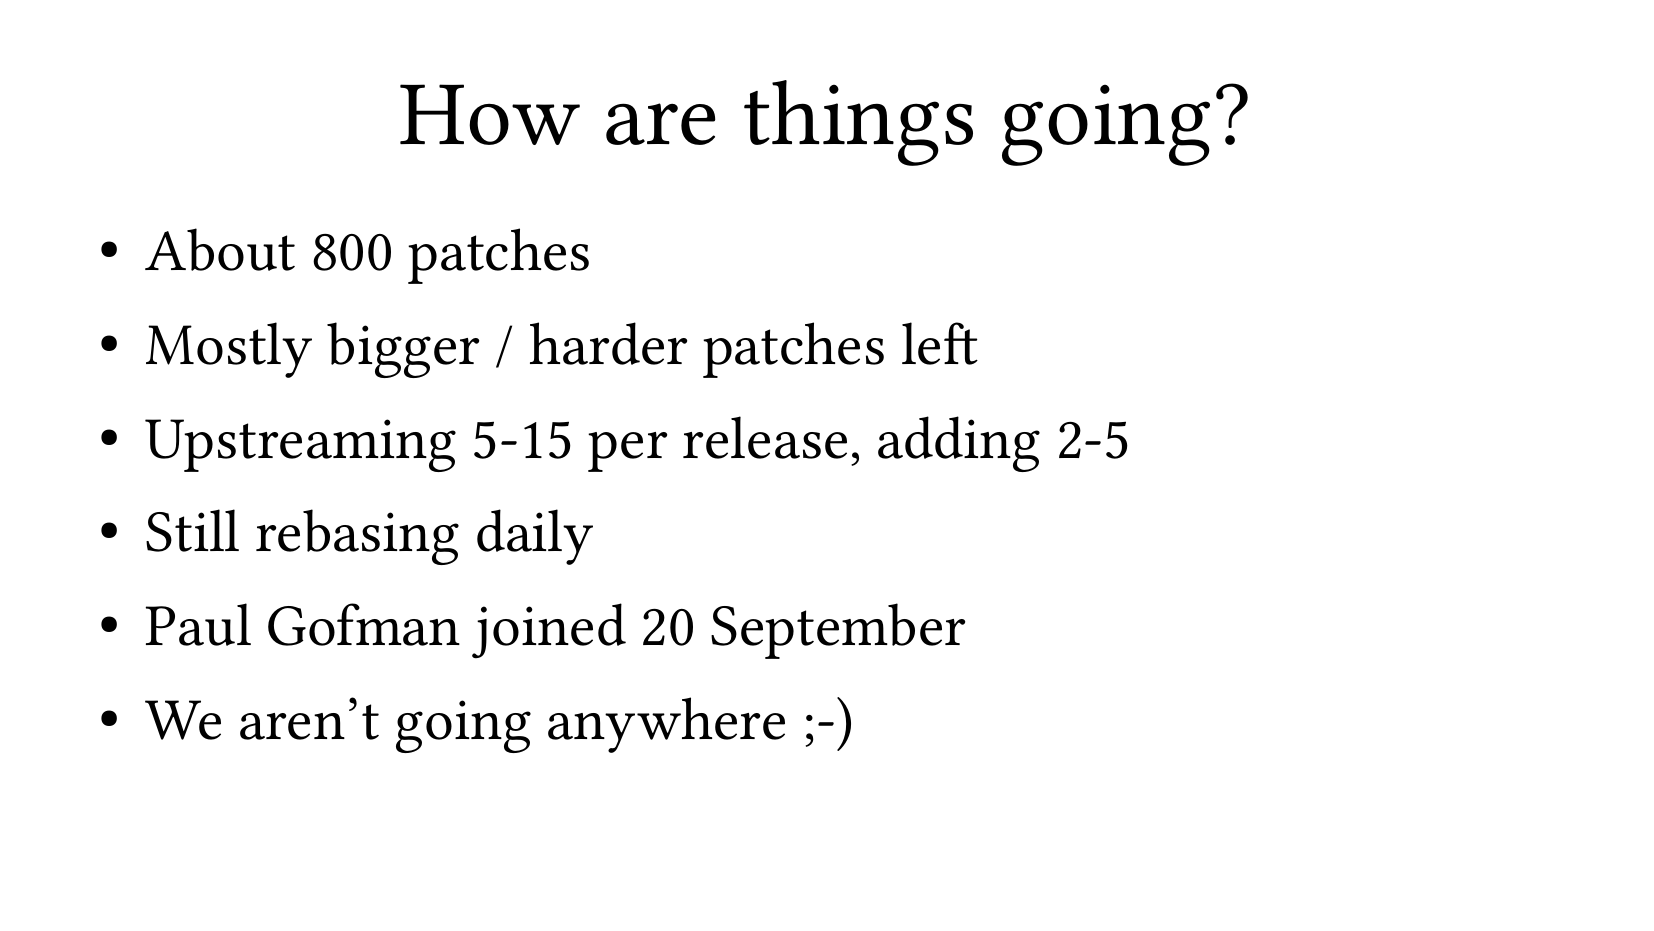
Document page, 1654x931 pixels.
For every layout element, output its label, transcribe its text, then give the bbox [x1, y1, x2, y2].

list About 800 patches Mostly bigger / harder patches left Upstreaming 5-15 per release, adding 2-5 Still rebasing daily Paul Gofman joined 20 September We aren’t going anywhere ;-) [82, 217, 1571, 758]
title How are things going? [82, 37, 1571, 193]
